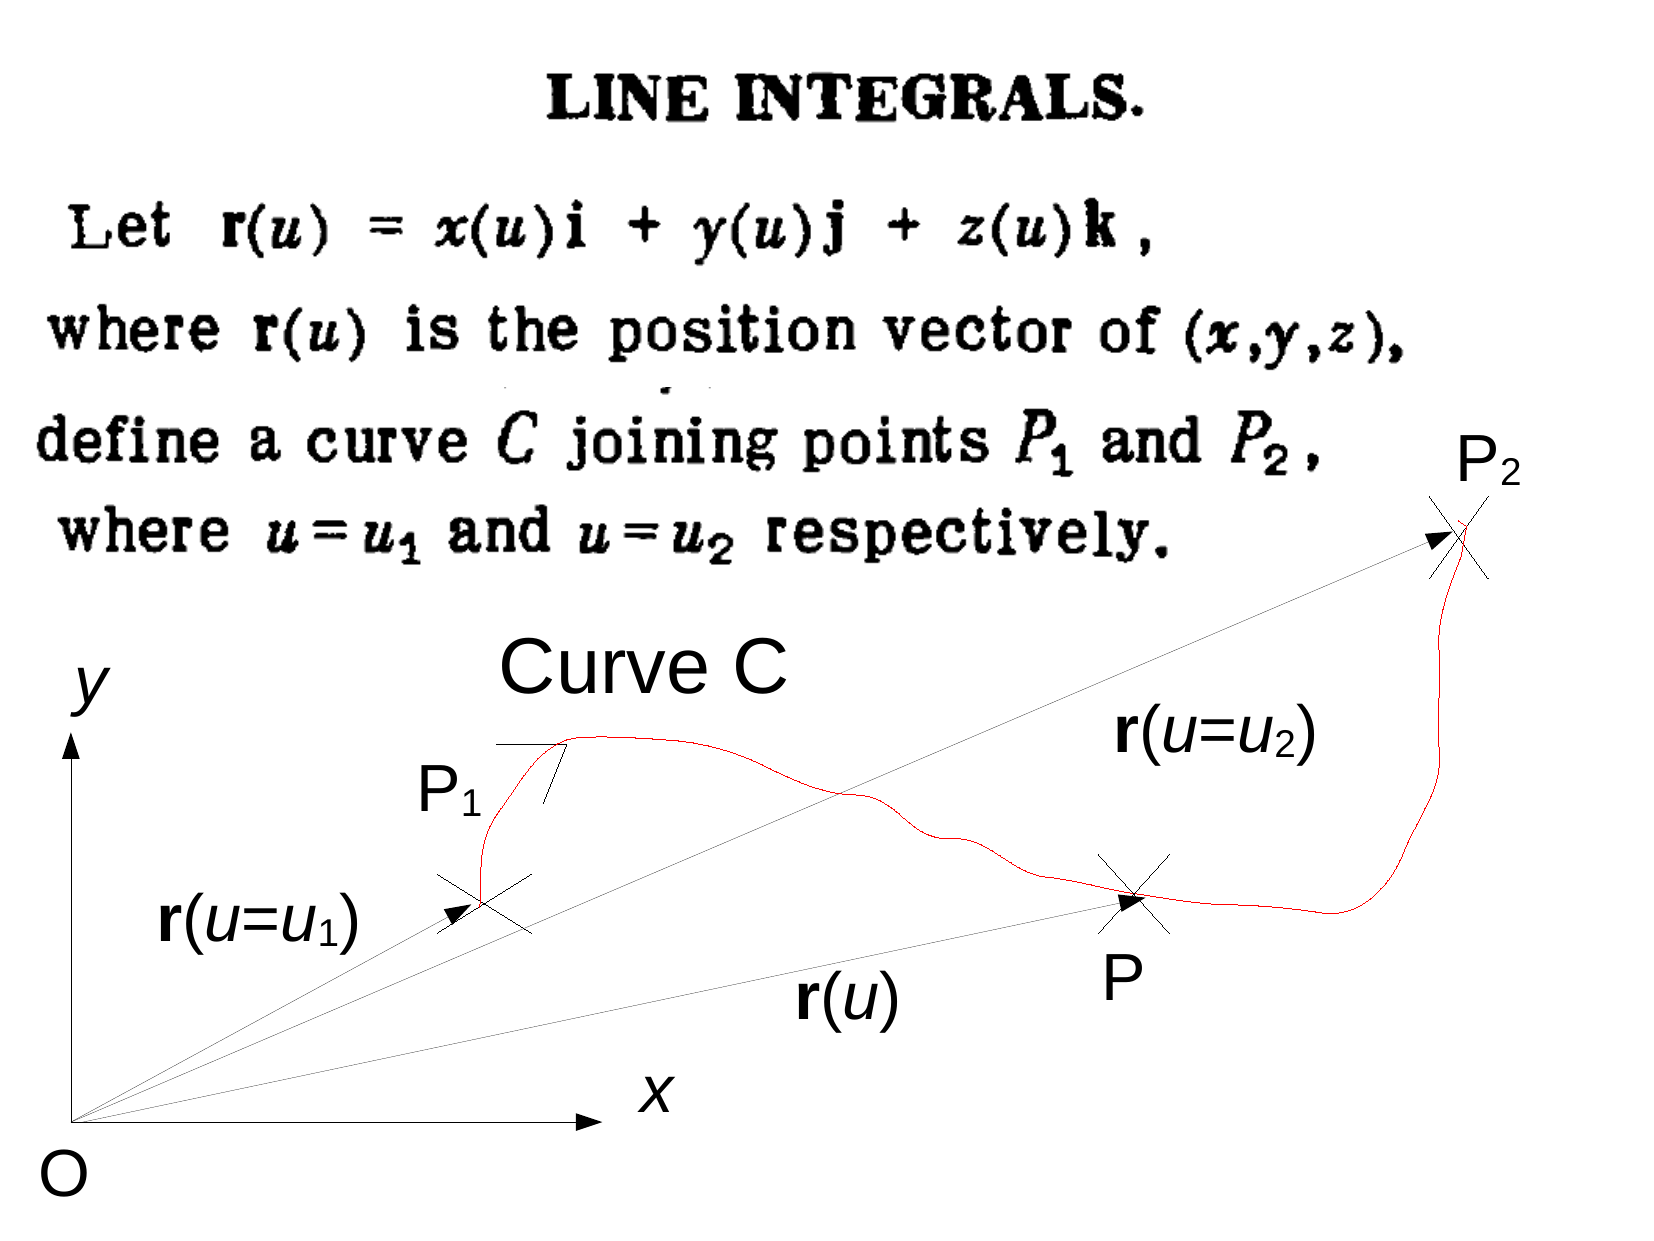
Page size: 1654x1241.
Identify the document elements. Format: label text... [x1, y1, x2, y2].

picture [519, 33, 1158, 154]
picture [31, 387, 1347, 485]
text_box O [23, 1128, 189, 1219]
text_box y [59, 635, 225, 726]
picture [47, 489, 1182, 579]
text_box r(u=u1) [392, 956, 461, 986]
text_box P1 [401, 744, 567, 856]
text_box Curve C [484, 614, 851, 718]
text_box r(u=u1) [141, 874, 461, 986]
picture [24, 184, 1430, 378]
text_box x [625, 1044, 792, 1134]
text_box P2 [1440, 413, 1607, 525]
text_box r(u=u2) [1098, 685, 1418, 797]
text_box P [1086, 933, 1252, 1023]
text_box r(u) [779, 951, 1099, 1042]
